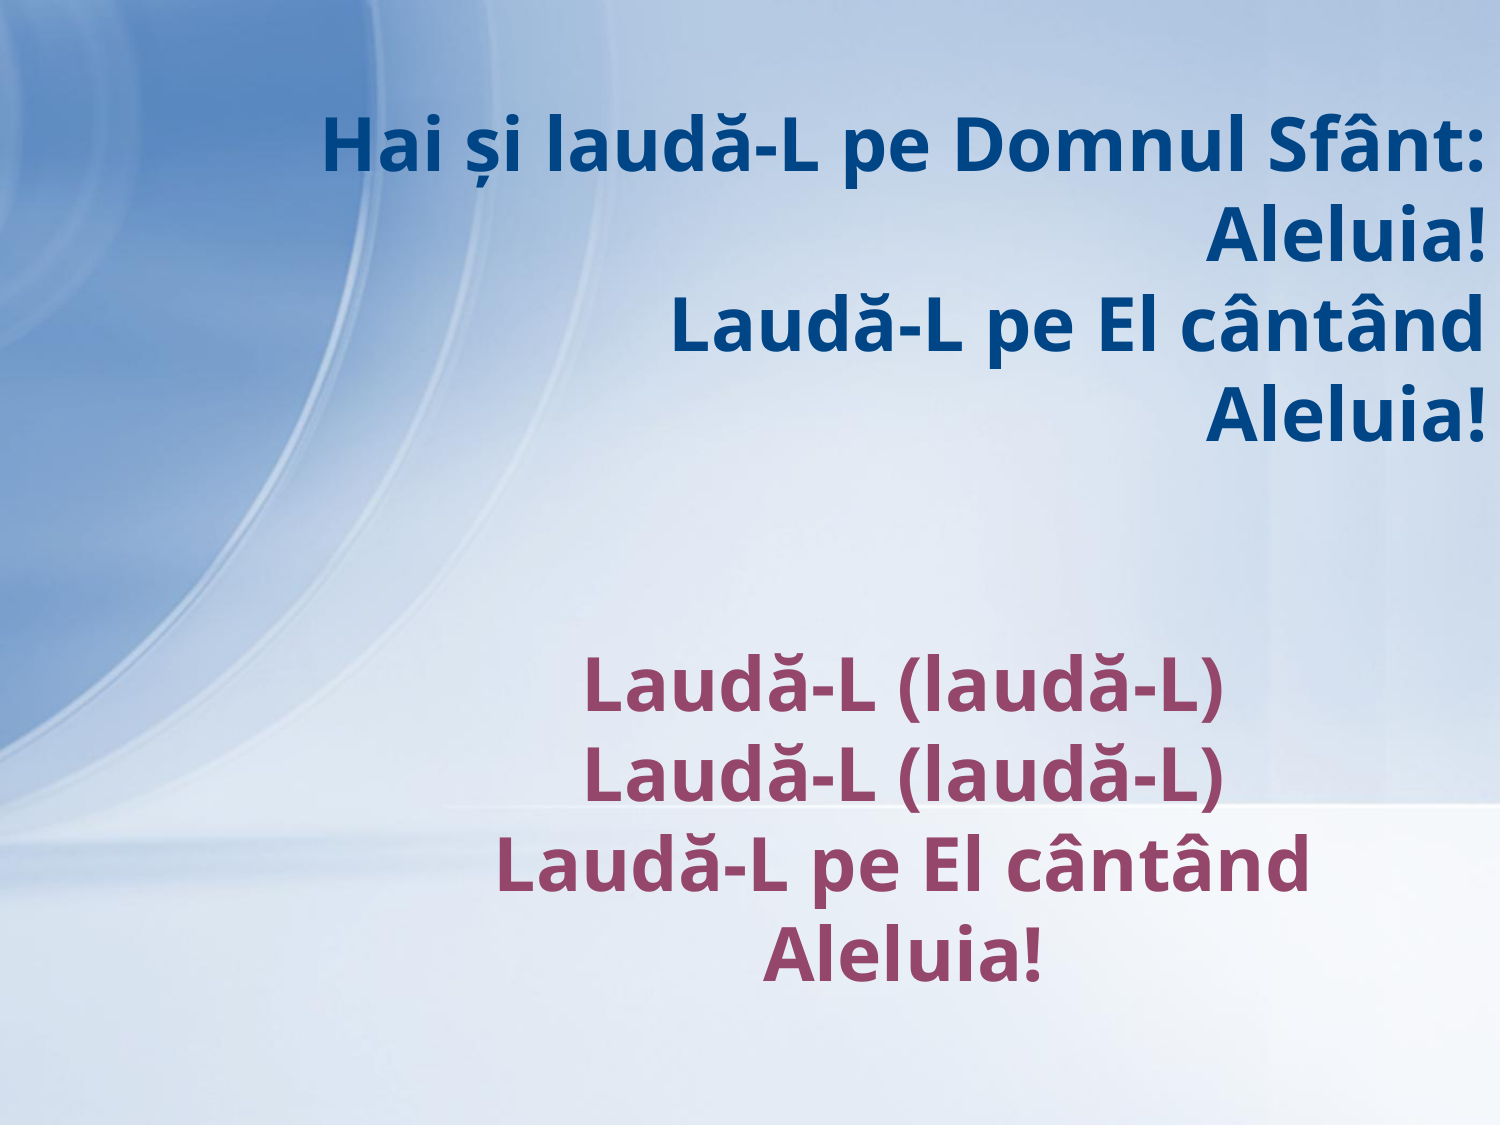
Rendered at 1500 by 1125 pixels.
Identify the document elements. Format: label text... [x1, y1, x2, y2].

text_box Hai și laudă-L pe Domnul Sfânt: Aleluia! Laudă-L pe El cântând Aleluia! Laudă-L (laudă-L) Laudă-L (laudă-L) Laudă-L pe El cântând Aleluia! [304, 88, 1500, 1004]
picture [0, 0, 1500, 1125]
